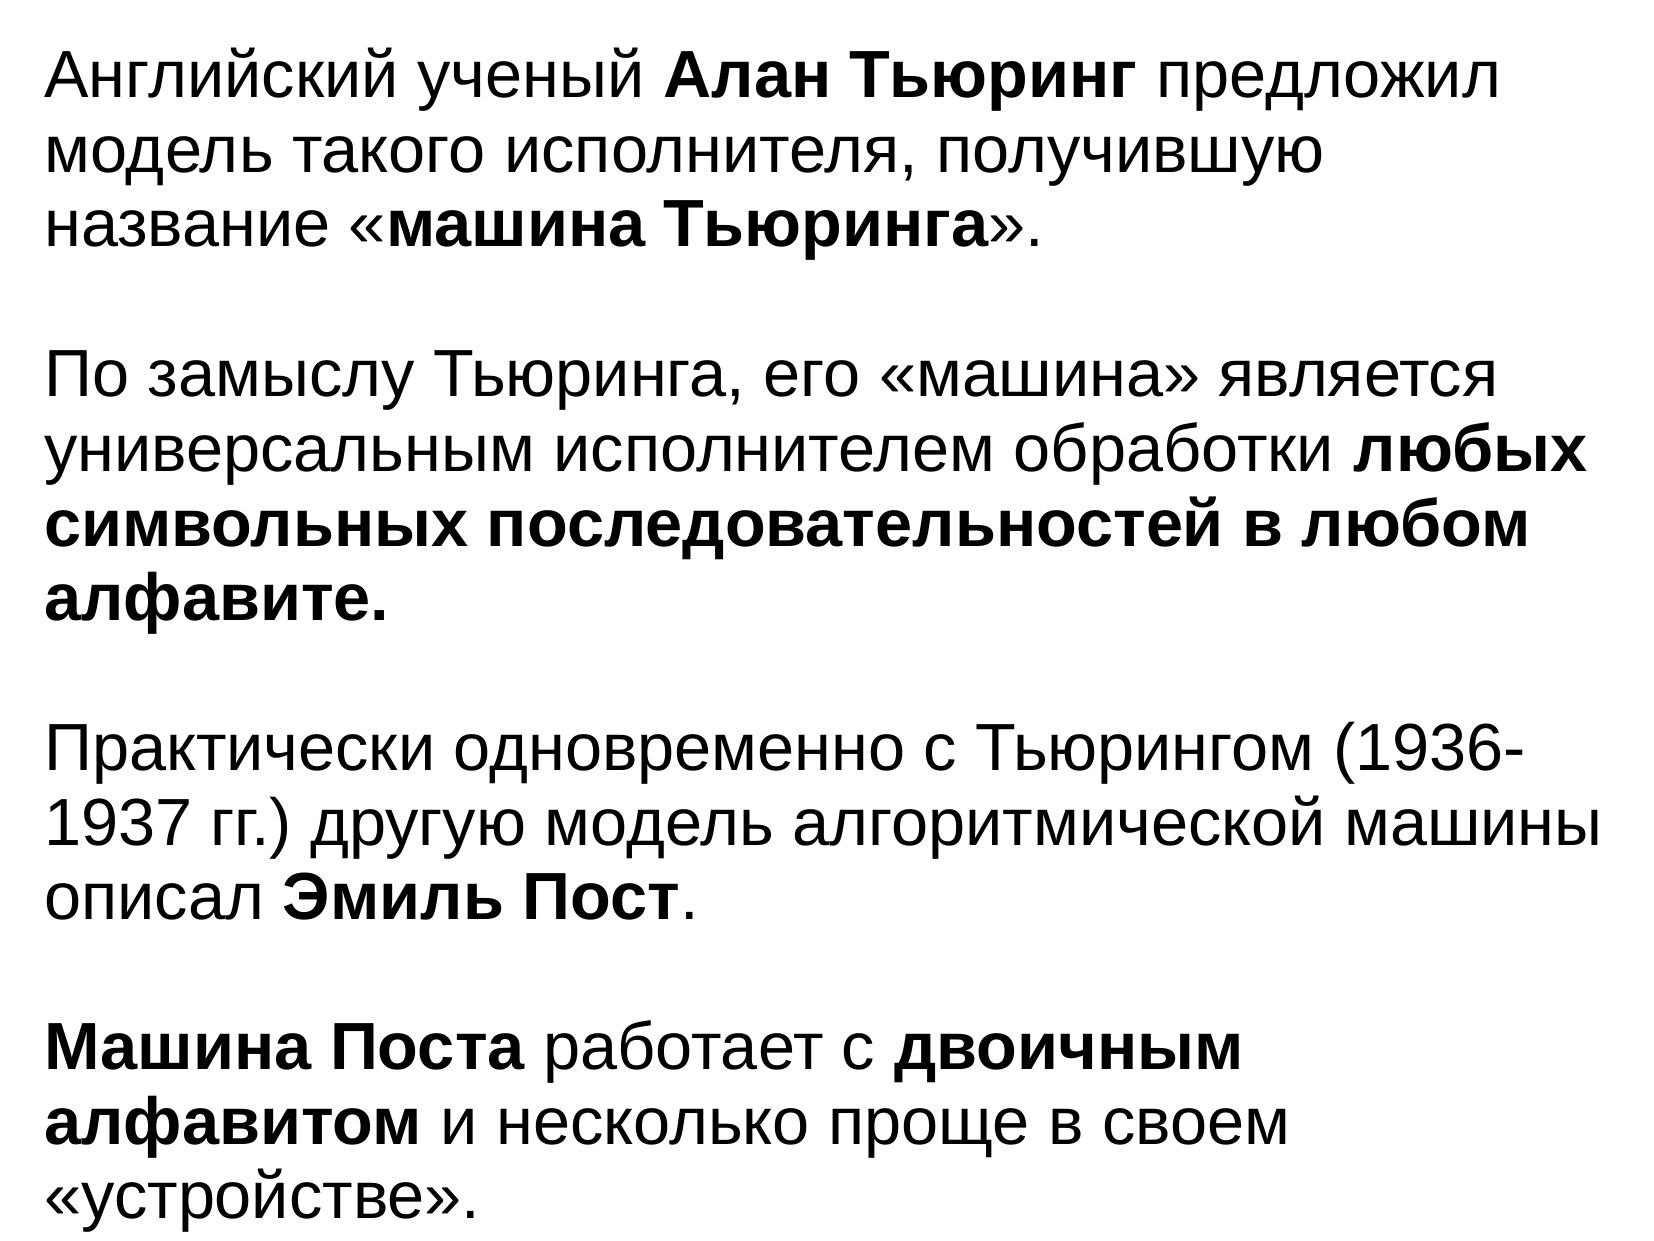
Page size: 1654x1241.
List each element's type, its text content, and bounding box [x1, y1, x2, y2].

text_box Английский ученый Алан Тьюринг предложил модель такого исполнителя, получившую название «машина Тьюринга». По замыслу Тьюринга, его «машина» является универсальным исполнителем обработки любых символьных последовательностей в любом алфавите. Практически одновременно с Тьюрингом (1936-1937 гг.) другую модель алгоритмической машины описал Эмиль Пост. Машина Поста работает с двоичным алфавитом и несколько проще в своем «устройстве». [29, 29, 1625, 1241]
